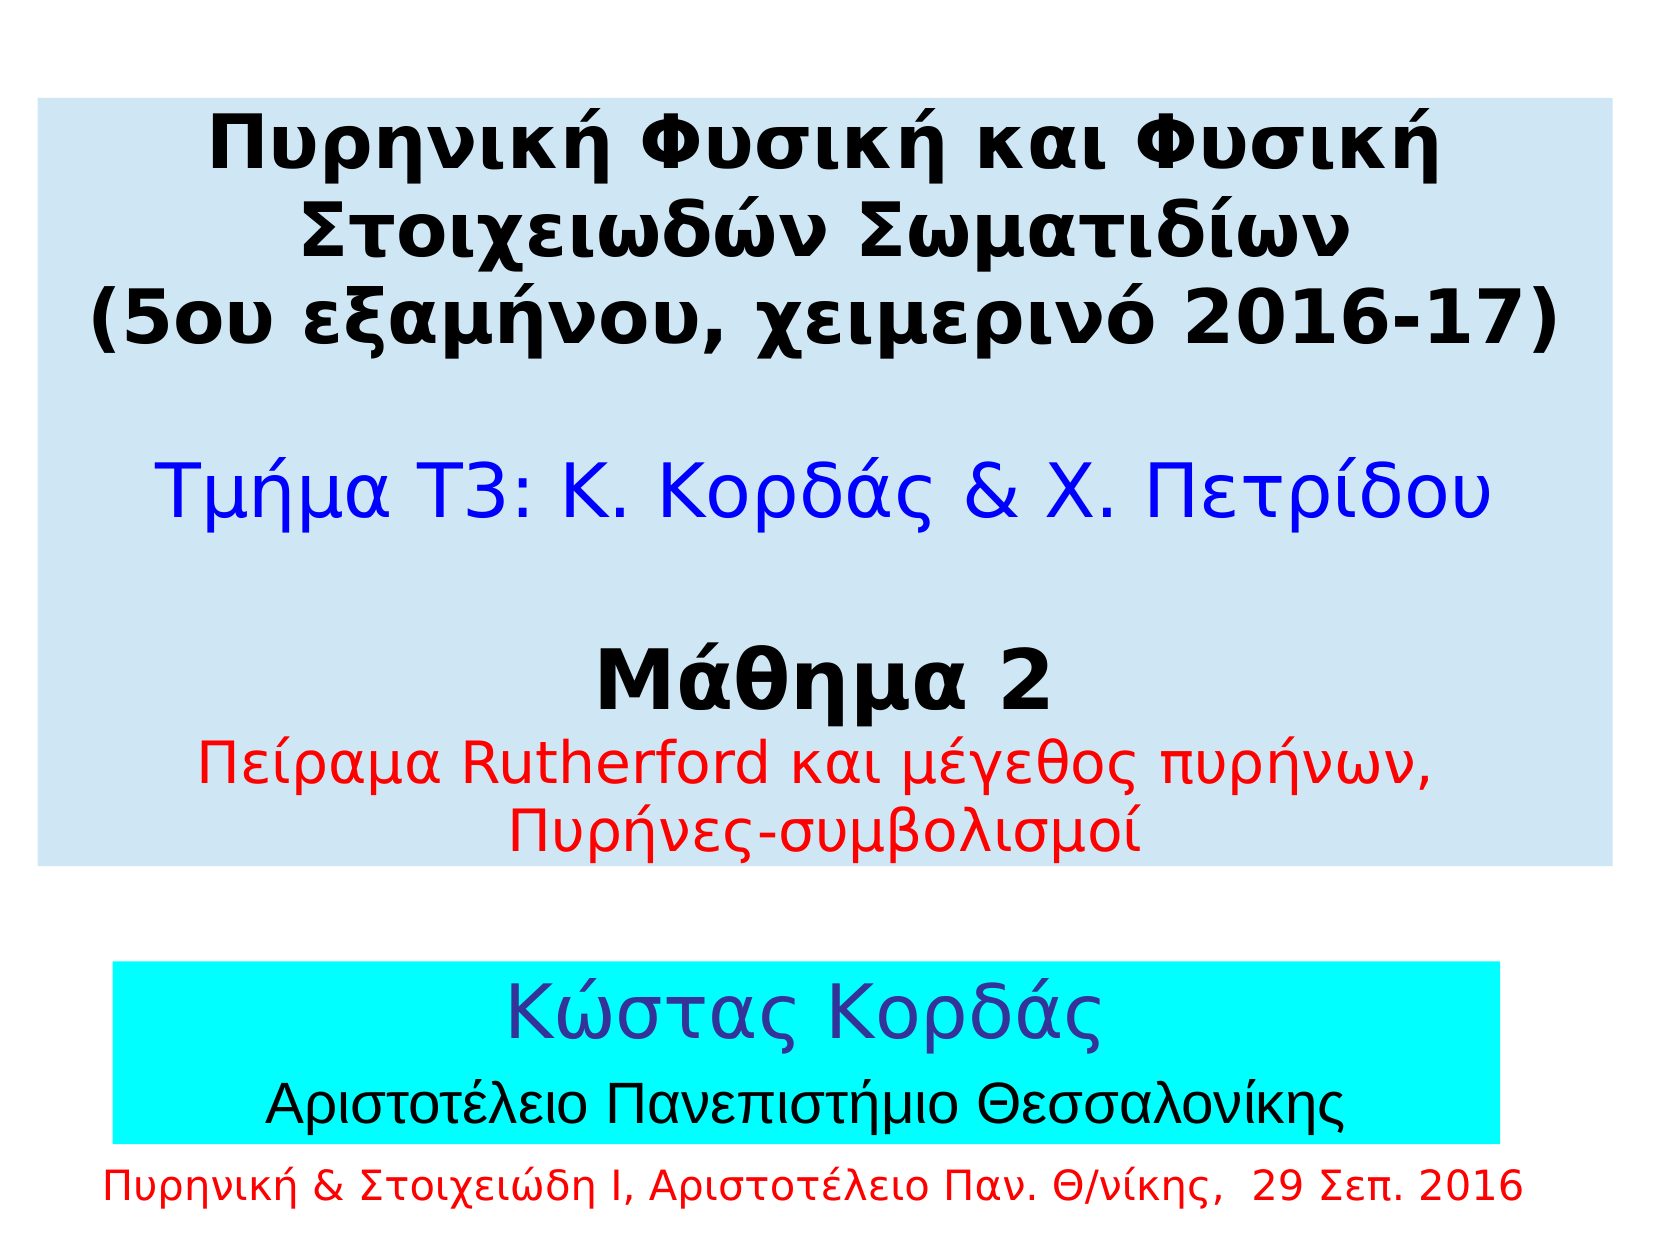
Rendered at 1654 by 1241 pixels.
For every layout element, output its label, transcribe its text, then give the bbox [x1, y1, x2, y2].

title Πυρηνική Φυσική και Φυσική Στοιχειωδών Σωματιδίων (5ου εξαμήνου, χειμερινό 2016-17) Τμήμα T3: Κ. Κορδάς & Χ. Πετρίδου Μάθημα 2 Πείραμα Rutherford και μέγεθος πυρήνων, Πυρήνες-συμβολισμοί [37, 97, 1613, 867]
text_box Πυρηνική & Στοιχειώδη Ι, Αριστοτέλειο Παν. Θ/νίκης, 29 Σεπ. 2016 [87, 1154, 1540, 1219]
text_box Κώστας Κορδάς Αριστοτέλειο Πανεπιστήμιο Θεσσαλονίκης [112, 961, 1501, 1145]
